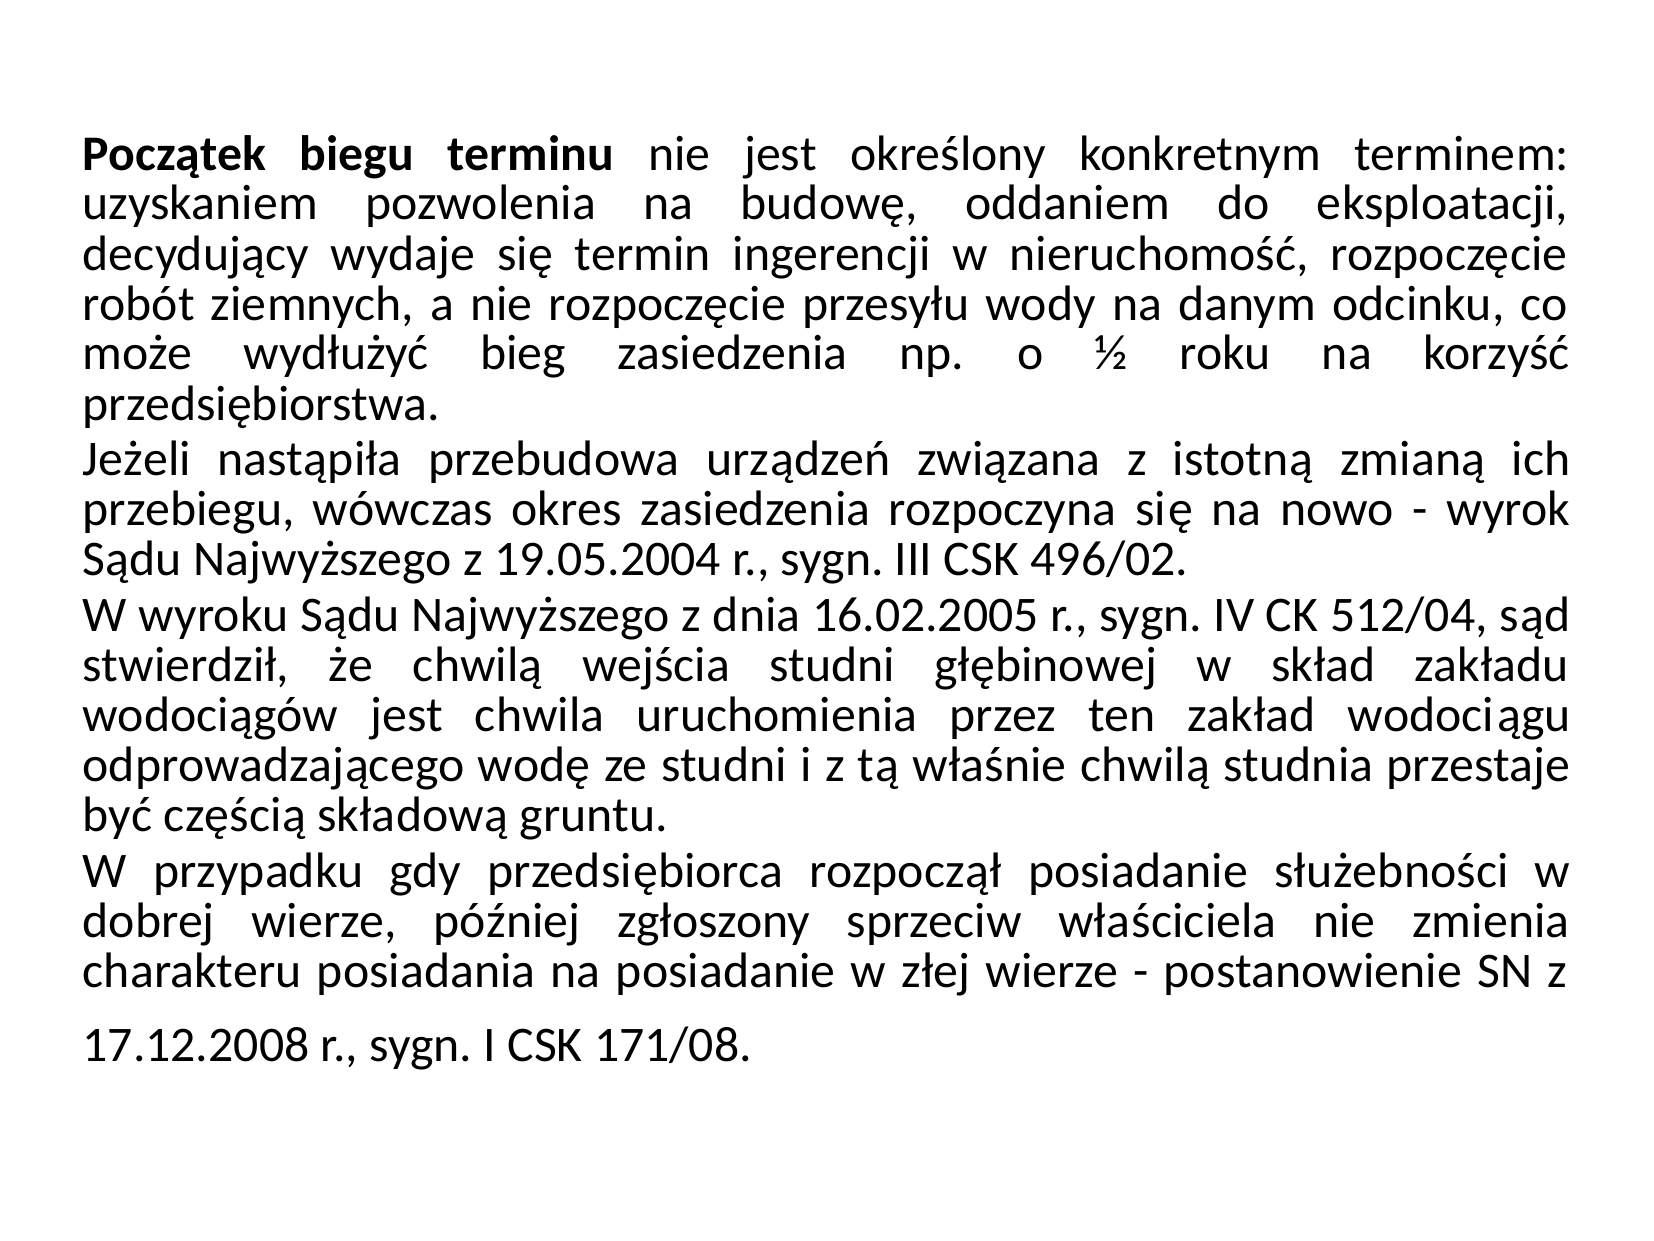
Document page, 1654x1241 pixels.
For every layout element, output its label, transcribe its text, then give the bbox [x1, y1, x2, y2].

list Początek biegu terminu nie jest określony konkretnym terminem: uzyskaniem pozwolenia na budowę, oddaniem do eksploatacji, decydujący wydaje się termin ingerencji w nieruchomość, rozpoczęcie robót ziemnych, a nie rozpoczęcie przesyłu wody na danym odcinku, co może wydłużyć bieg zasiedzenia np. o ½ roku na korzyść przedsiębiorstwa. Jeżeli nastąpiła przebudowa urządzeń związana z istotną zmianą ich przebiegu, wówczas okres zasiedzenia rozpoczyna się na nowo - wyrok Sądu Najwyższego z 19.05.2004 r., sygn. III CSK 496/02. W wyroku Sądu Najwyższego z dnia 16.02.2005 r., sygn. IV CK 512/04, sąd stwierdził, że chwilą wejścia studni głębinowej w skład zakładu wodociągów jest chwila uruchomienia przez ten zakład wodociągu odprowadzającego wodę ze studni i z tą właśnie chwilą studnia przestaje być częścią składową gruntu. W przypadku gdy przedsiębiorca rozpoczął posiadanie służebności w dobrej wierze, później zgłoszony sprzeciw właściciela nie zmienia charakteru posiadania na posiadanie w złej wierze - postanowienie SN z 17.12.2008 r., sygn. I CSK 171/08. [82, 76, 1571, 1080]
